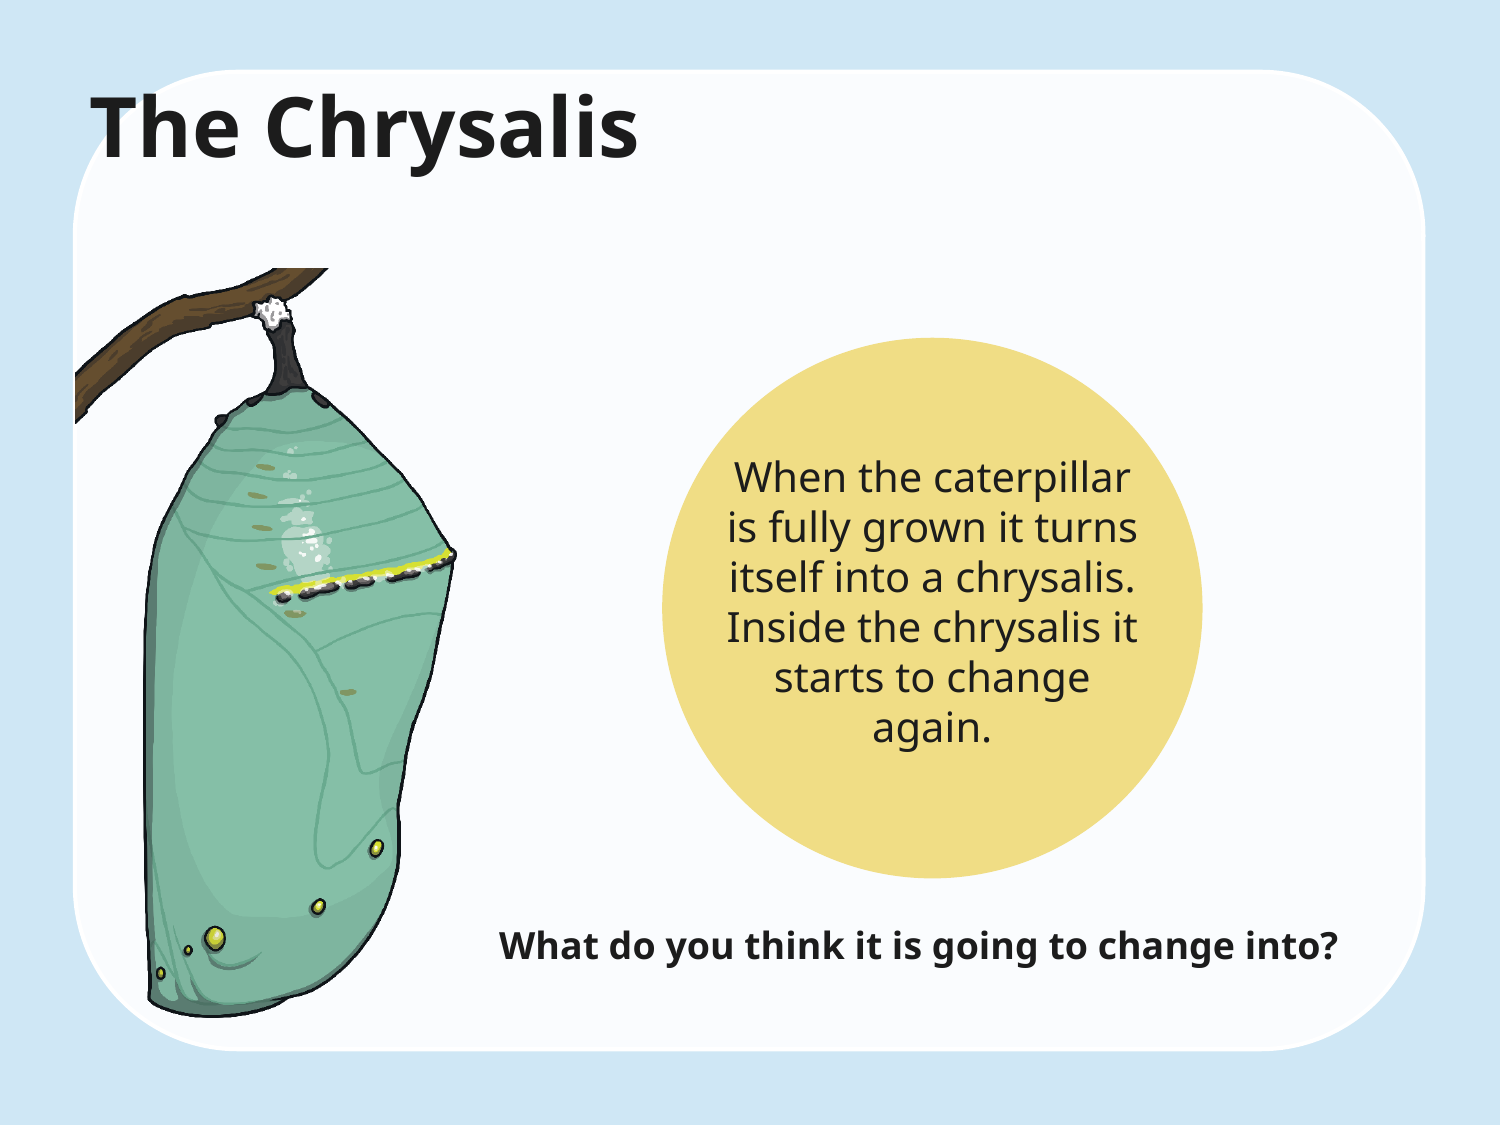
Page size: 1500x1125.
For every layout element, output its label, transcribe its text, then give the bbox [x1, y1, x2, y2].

text_box When the caterpillar is fully grown it turns itself into a chrysalis. Inside the chrysalis it starts to change again. [715, 439, 1150, 764]
text_box [662, 447, 1203, 879]
text_box What do you think it is going to change into? [456, 914, 1382, 975]
title The Chrysalis [75, 78, 1424, 242]
text_box [721, 337, 1144, 439]
picture [75, 268, 457, 1018]
